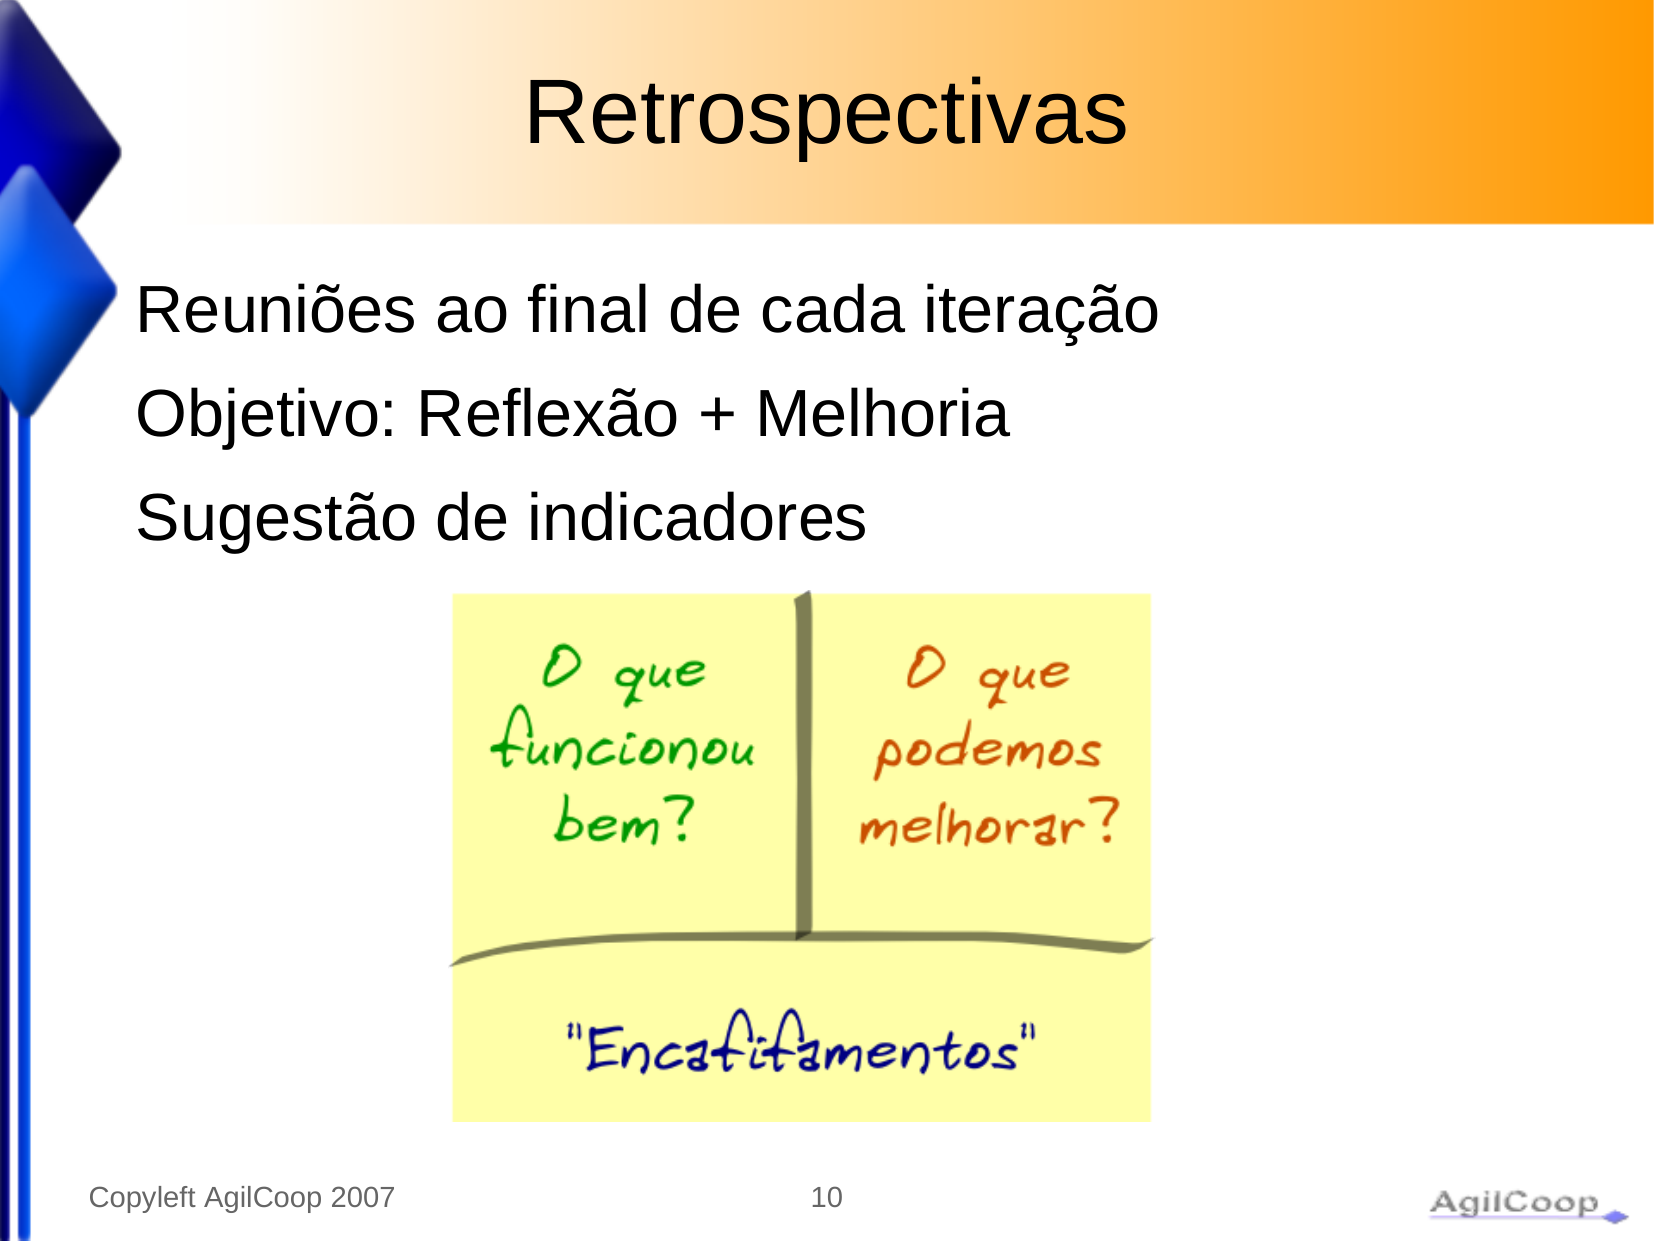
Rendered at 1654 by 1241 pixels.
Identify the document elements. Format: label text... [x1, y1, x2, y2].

title Retrospectivas [82, 8, 1571, 216]
picture [0, 0, 1654, 1241]
list Reuniões ao final de cada iteração Objetivo: Reflexão + Melhoria Sugestão de indicadores [118, 271, 1607, 1123]
